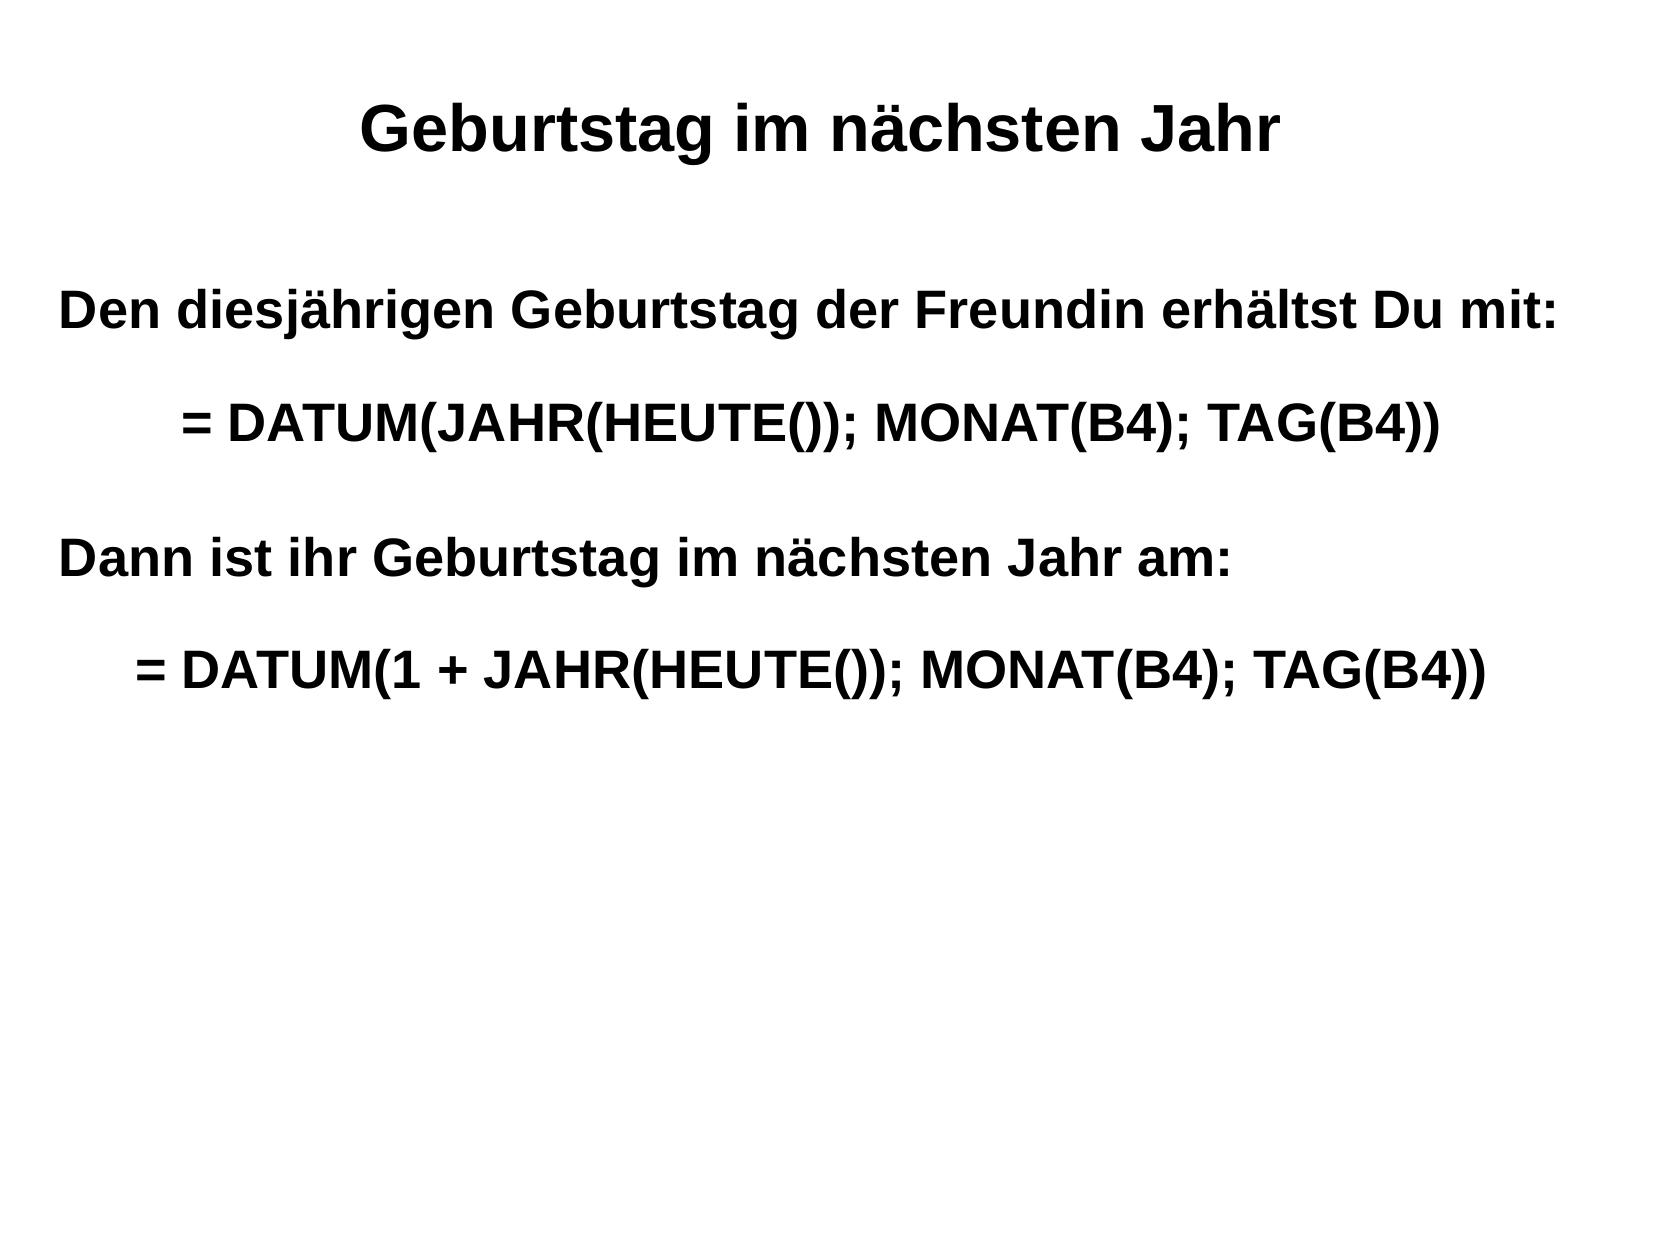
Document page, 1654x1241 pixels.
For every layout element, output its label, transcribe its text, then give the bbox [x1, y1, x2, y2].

title = DATUM(1 + JAHR(HEUTE()); MONAT(B4); TAG(B4)) [59, 631, 1565, 709]
title Geburtstag im nächsten Jahr [76, 49, 1565, 207]
title Den diesjährigen Geburtstag der Freundin erhältst Du mit: [59, 265, 1595, 355]
title Dann ist ihr Geburtstag im nächsten Jahr am: [59, 513, 1595, 603]
title = DATUM(JAHR(HEUTE()); MONAT(B4); TAG(B4)) [59, 383, 1565, 461]
